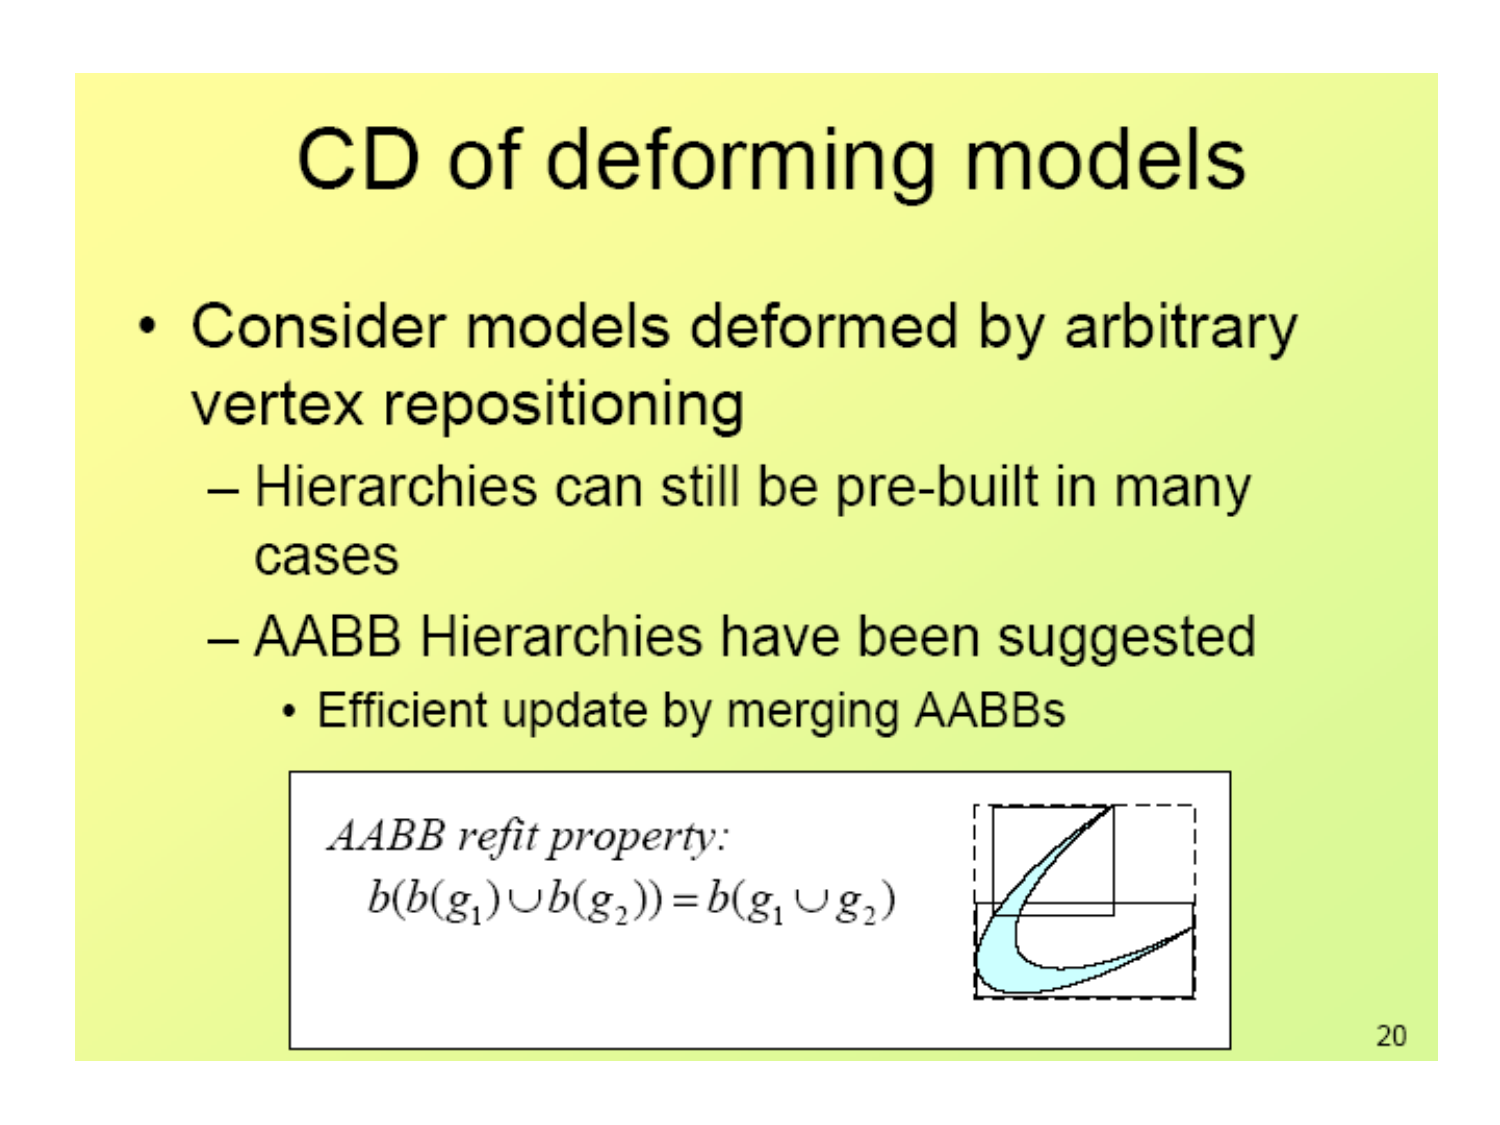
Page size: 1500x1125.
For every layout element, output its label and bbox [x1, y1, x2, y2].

picture [75, 73, 1438, 1061]
